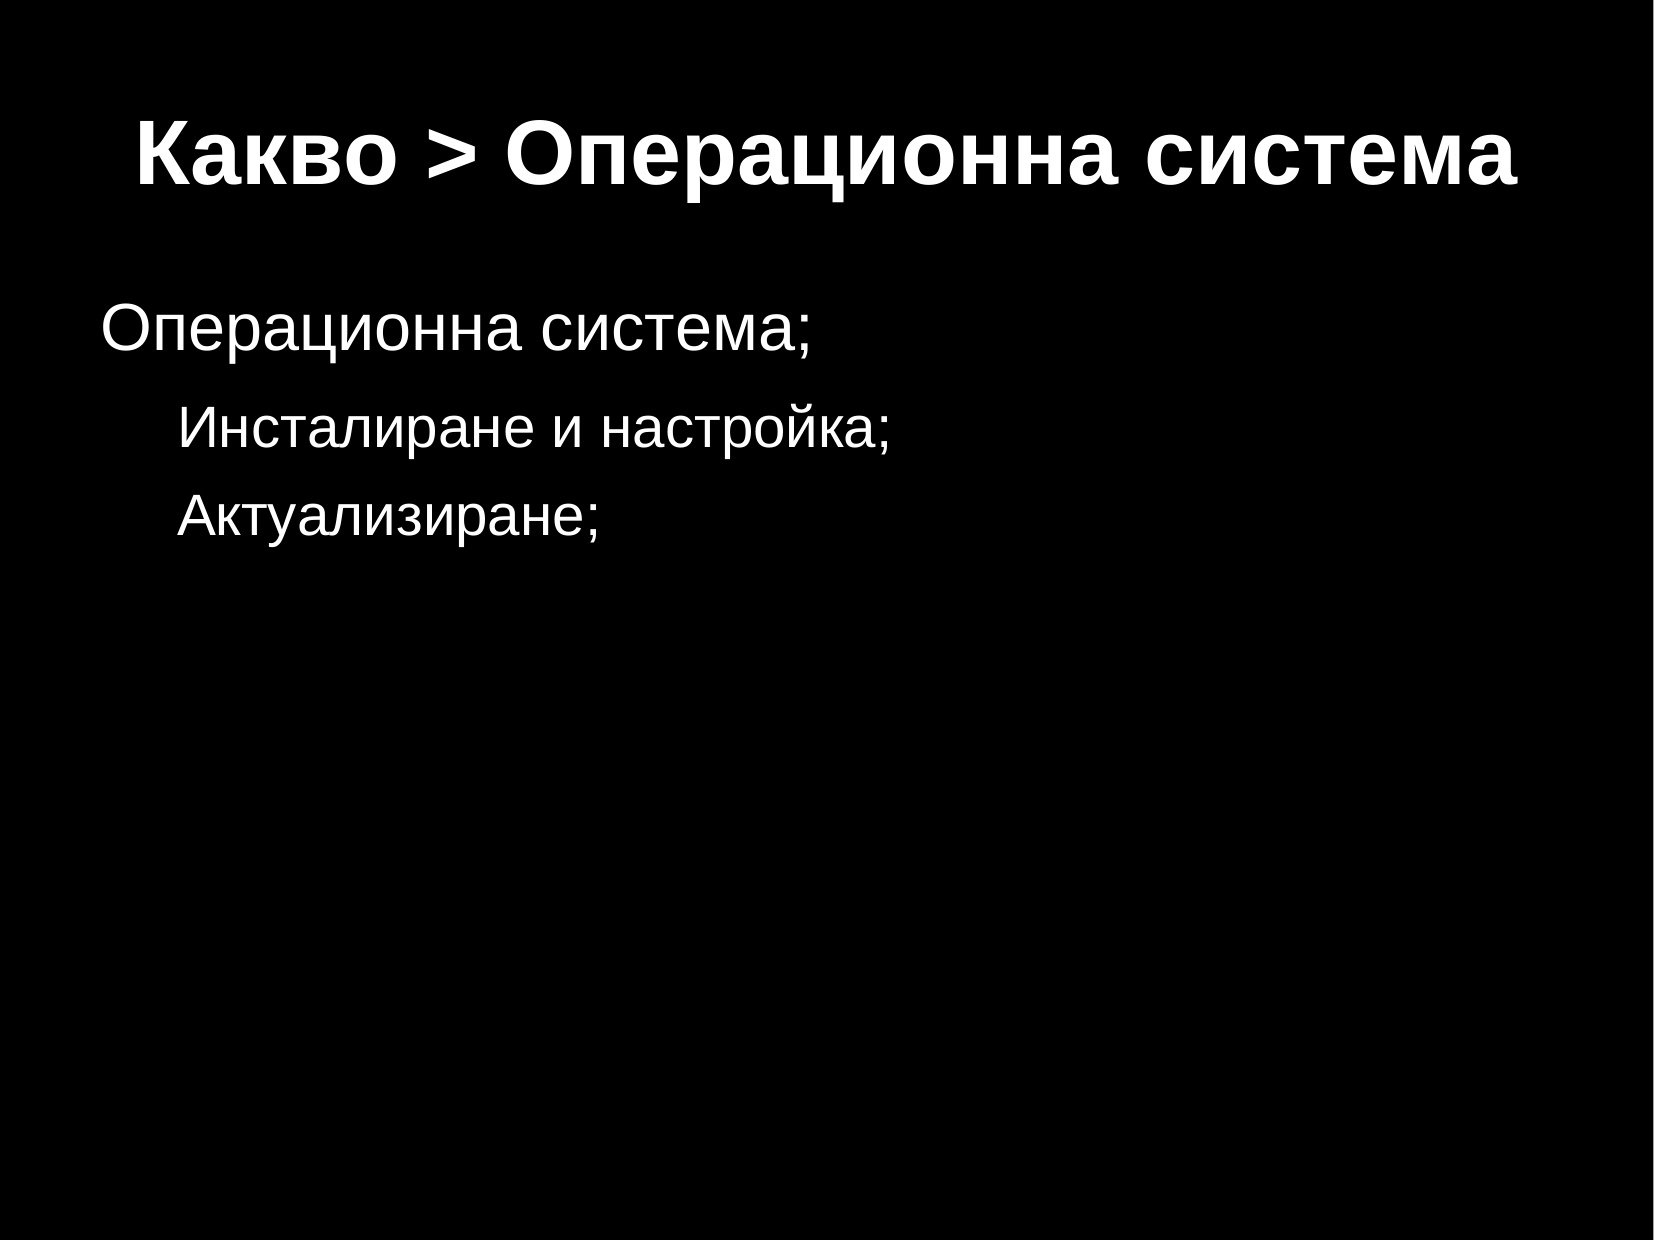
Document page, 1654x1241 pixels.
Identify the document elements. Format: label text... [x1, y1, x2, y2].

list Операционна система; Инсталиране и настройка; Актуализиране; [82, 290, 1571, 1109]
title Какво > Операционна система [82, 49, 1571, 257]
